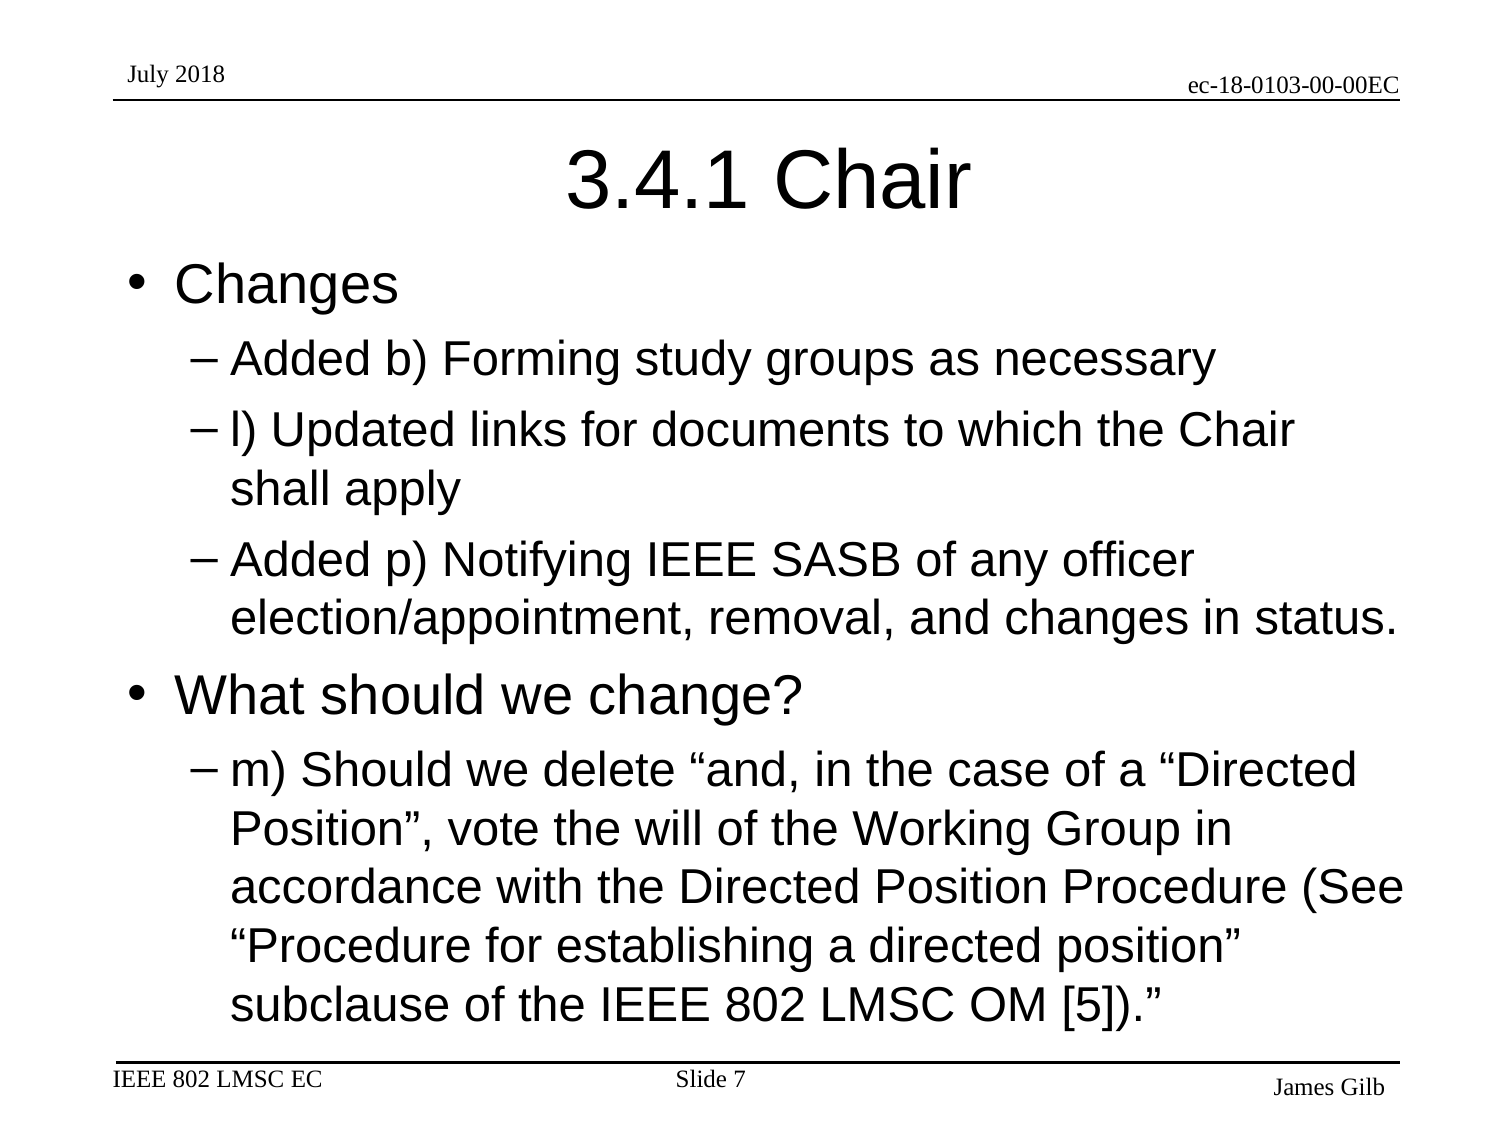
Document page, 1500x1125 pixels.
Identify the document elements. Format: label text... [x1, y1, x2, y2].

title 3.4.1 Chair [112, 112, 1426, 238]
list Changes Added b) Forming study groups as necessary l) Updated links for documents to which the Chair shall apply Added p) Notifying IEEE SASB of any officer election/appointment, removal, and changes in status. What should we change? m) Should we delete “and, in the case of a “Directed Position”, vote the will of the Working Group in accordance with the Directed Position Procedure (See “Procedure for establishing a directed position” subclause of the IEEE 802 LMSC OM [5]).” [112, 239, 1426, 1051]
